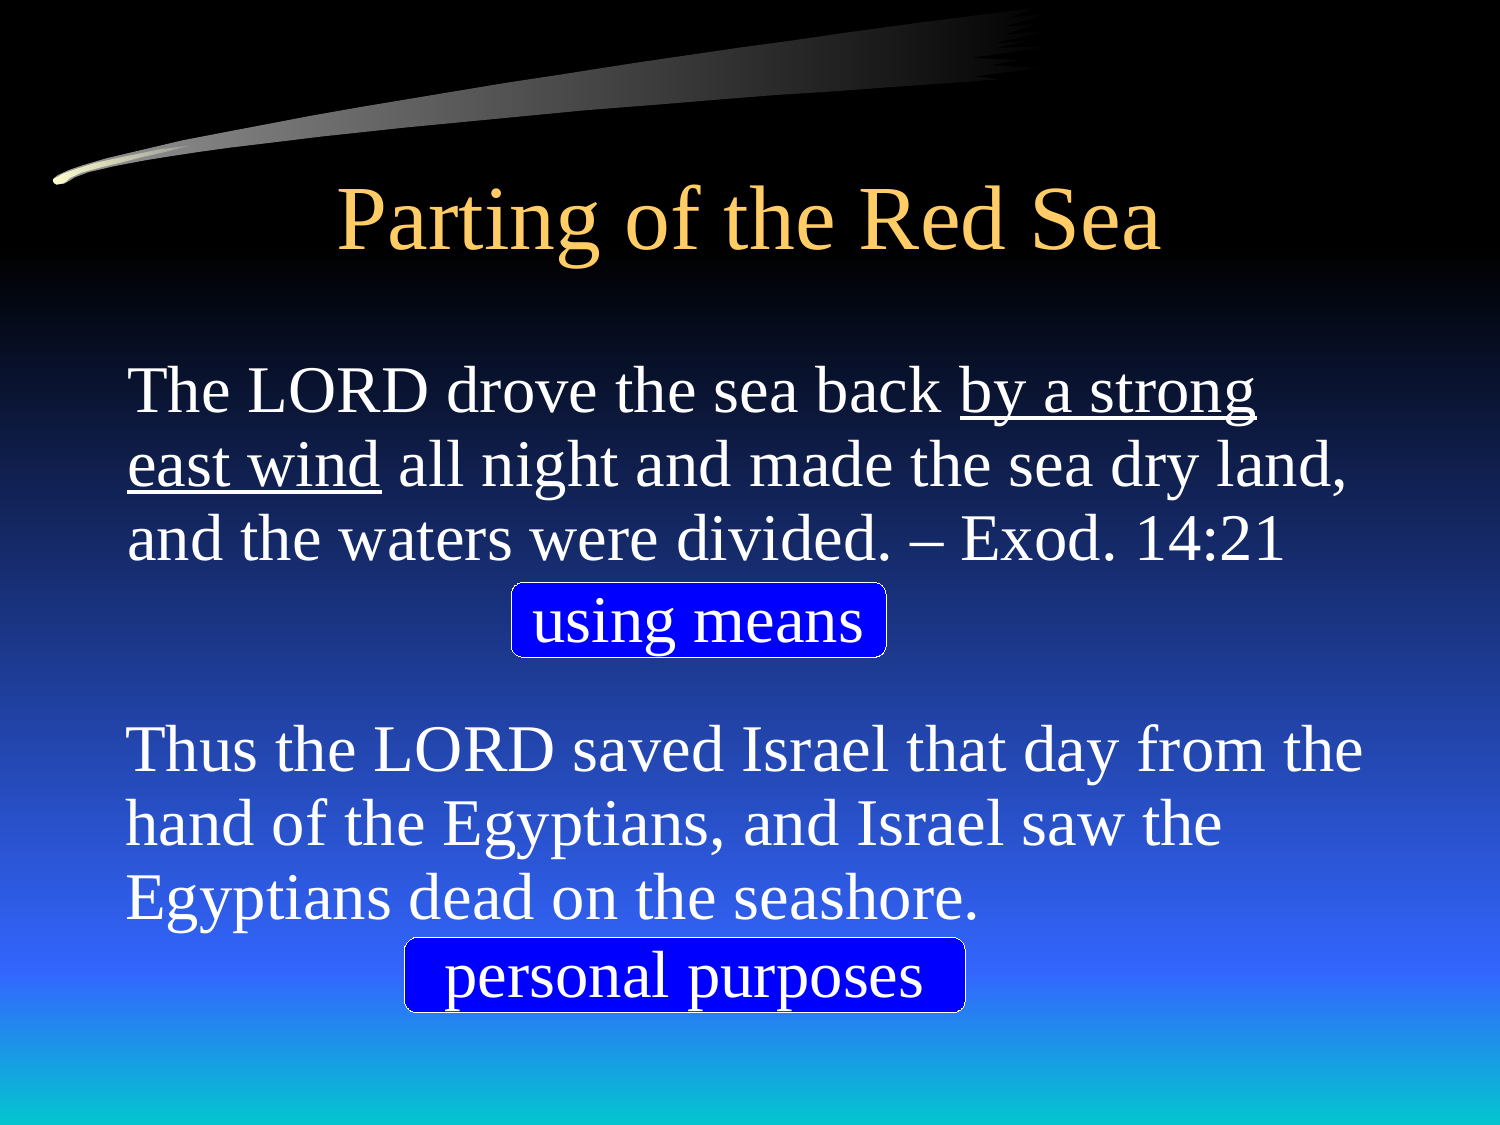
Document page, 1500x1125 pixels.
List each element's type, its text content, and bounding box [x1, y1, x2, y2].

title Parting of the Red Sea [112, 124, 1388, 313]
text_box personal purposes [404, 937, 966, 1013]
text_box Thus the Lord saved Israel that day from the hand of the Egyptians, and Israel saw the Egyptians dead on the seashore. [110, 704, 1386, 942]
text_box using means [511, 582, 887, 658]
text_box The Lord drove the sea back by a strong east wind all night and made the sea dry land, and the waters were divided. – Exod. 14:21 [112, 345, 1388, 583]
